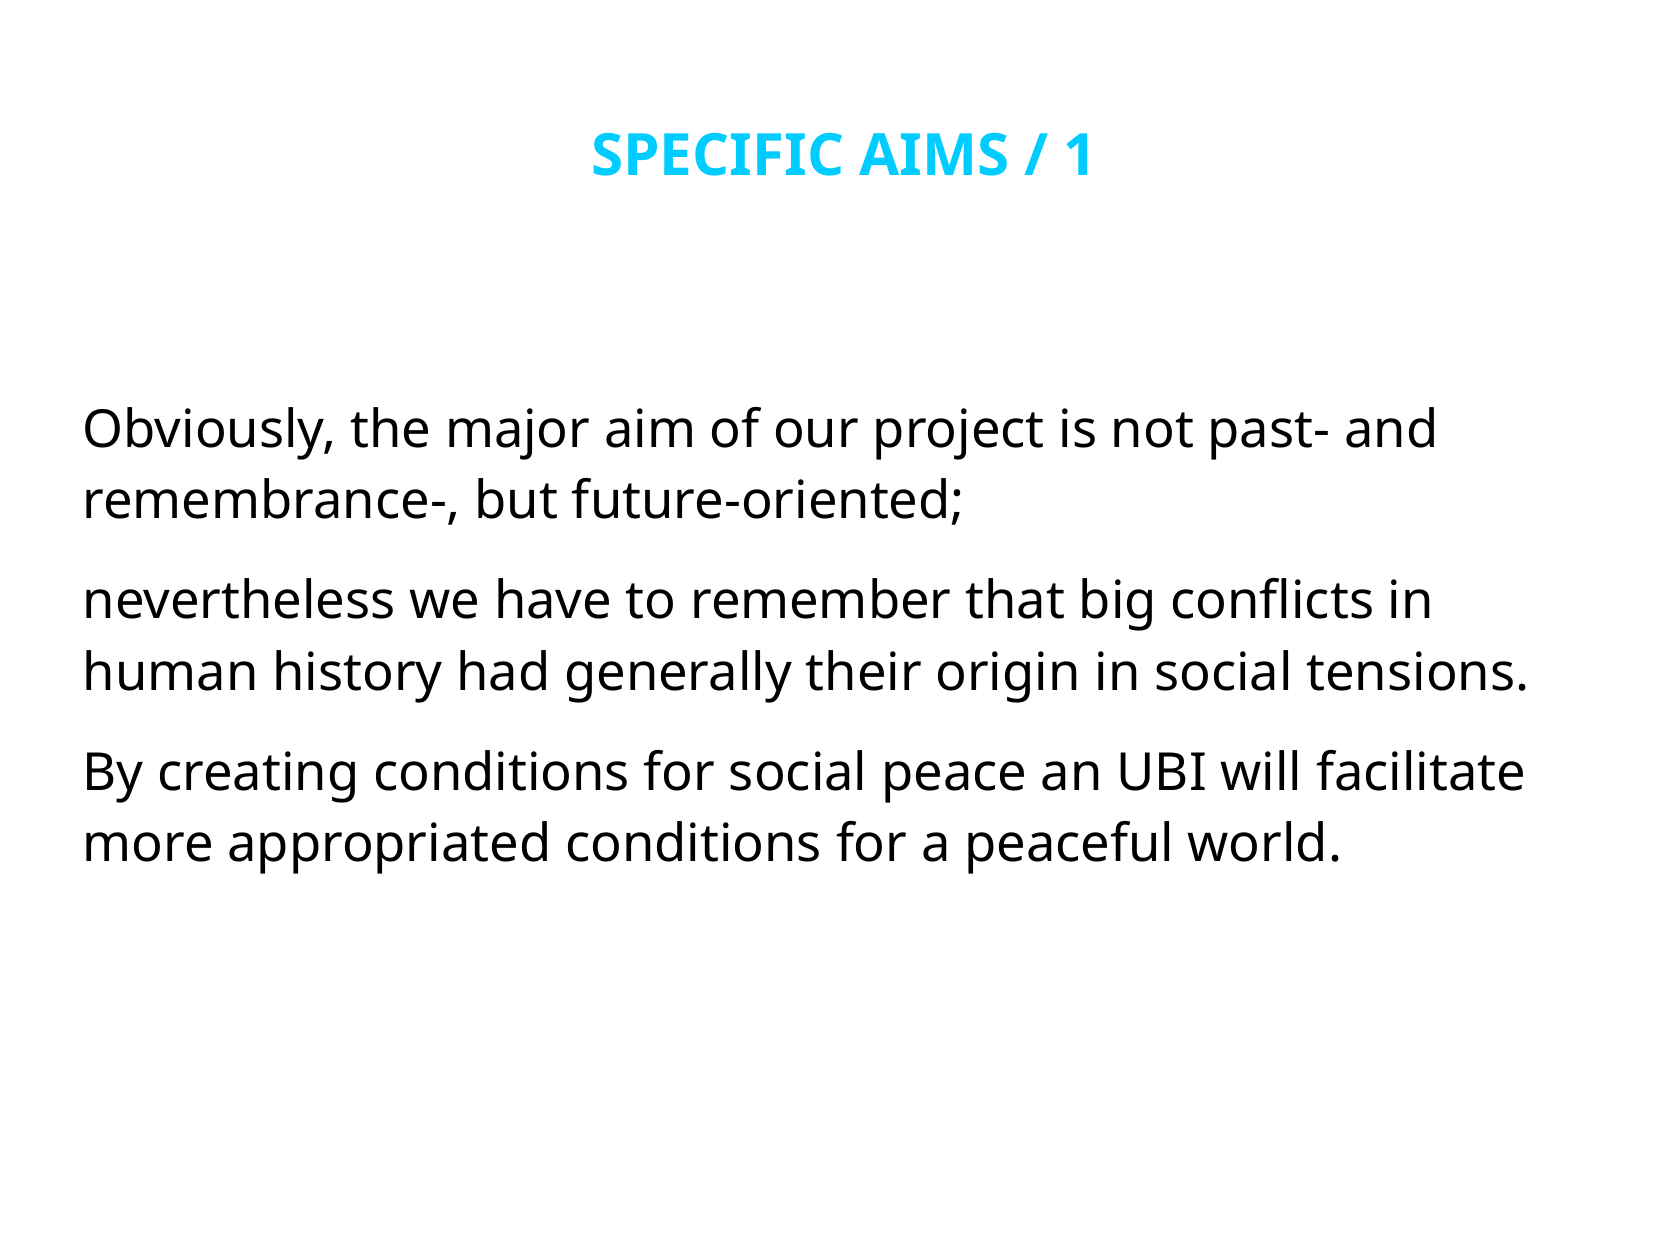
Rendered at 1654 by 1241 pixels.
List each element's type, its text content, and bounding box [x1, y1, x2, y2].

list Obviously, the major aim of our project is not past- and remembrance-, but future-oriented; nevertheless we have to remember that big conflicts in human history had generally their origin in social tensions. By creating conditions for social peace an UBI will facilitate more appropriated conditions for a peaceful world. [82, 290, 1571, 1010]
title SPECIFIC AIMS / 1 [82, 49, 1571, 257]
